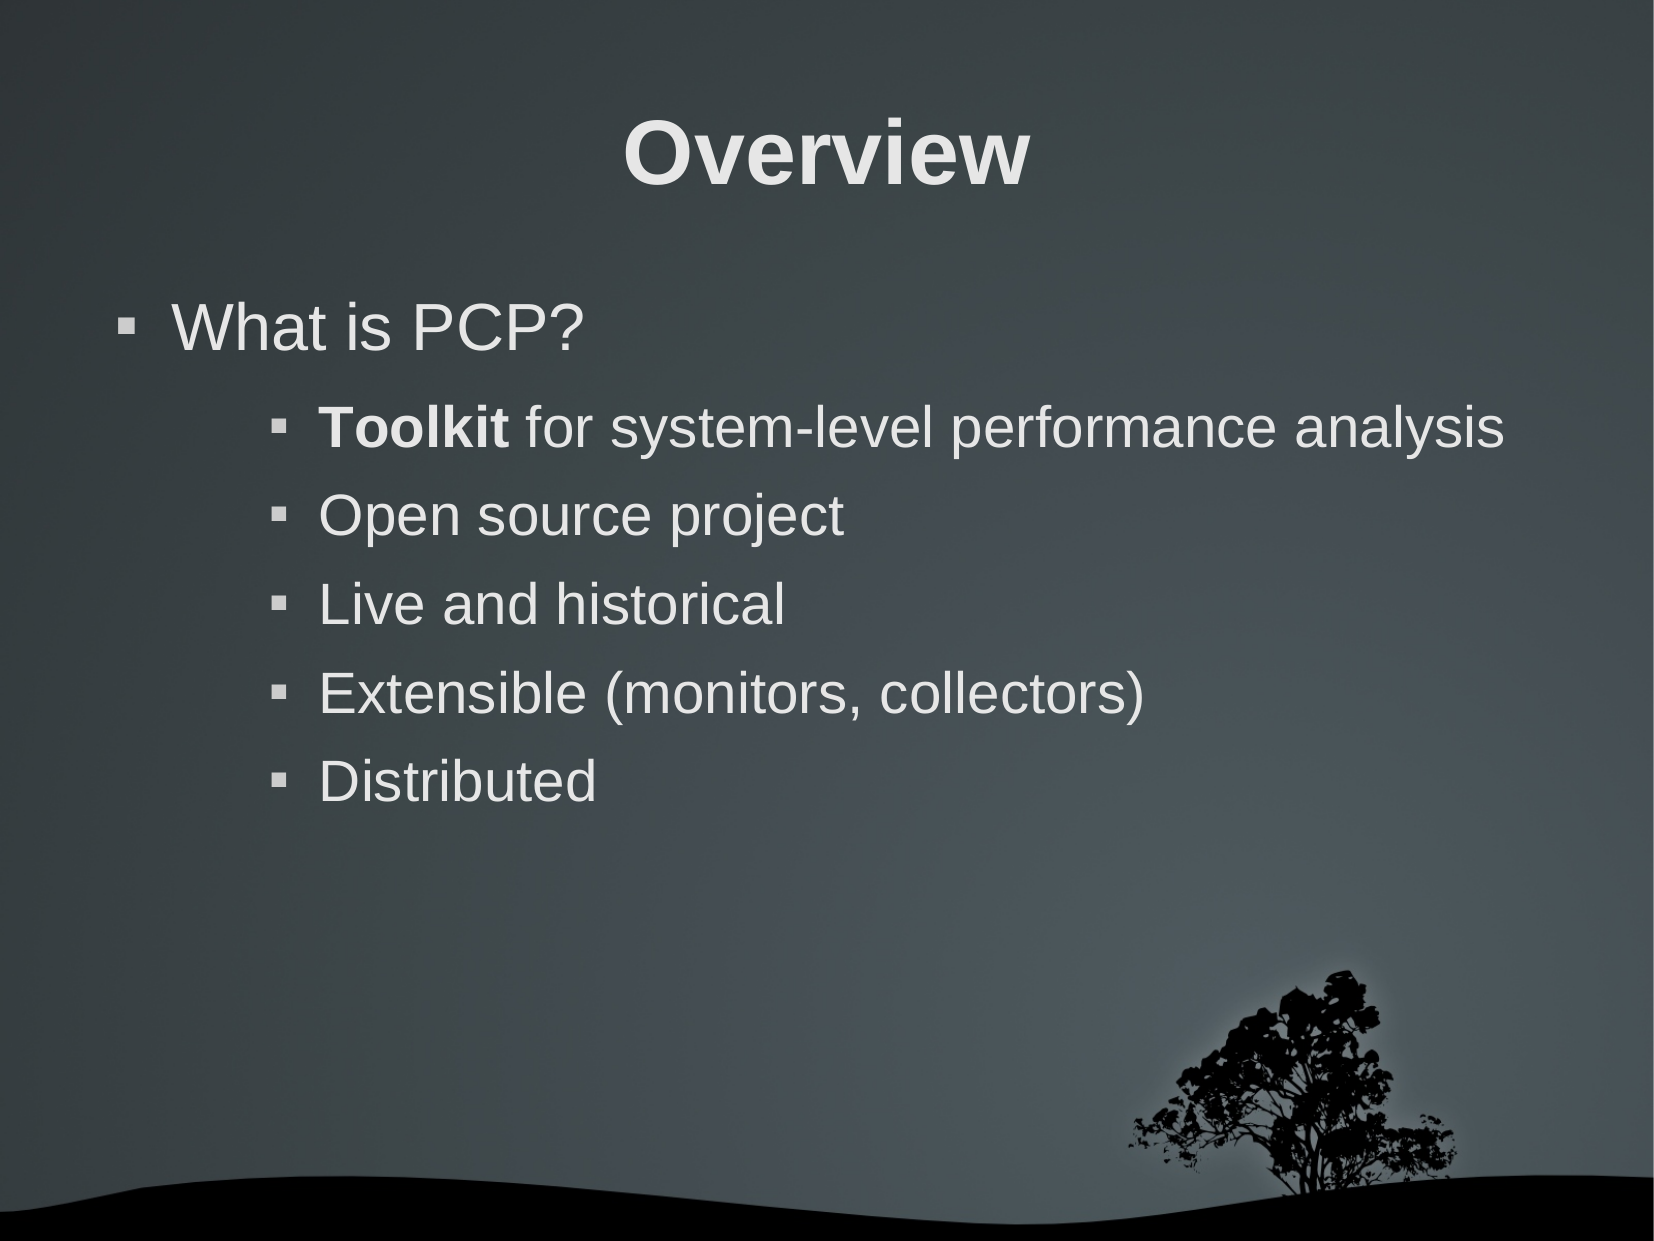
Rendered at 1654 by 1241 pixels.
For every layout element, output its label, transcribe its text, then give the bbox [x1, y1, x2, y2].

title Overview [82, 49, 1571, 257]
list What is PCP? Toolkit for system-level performance analysis Open source project Live and historical Extensible (monitors, collectors) Distributed [82, 290, 1571, 1109]
picture [0, 0, 1654, 1241]
